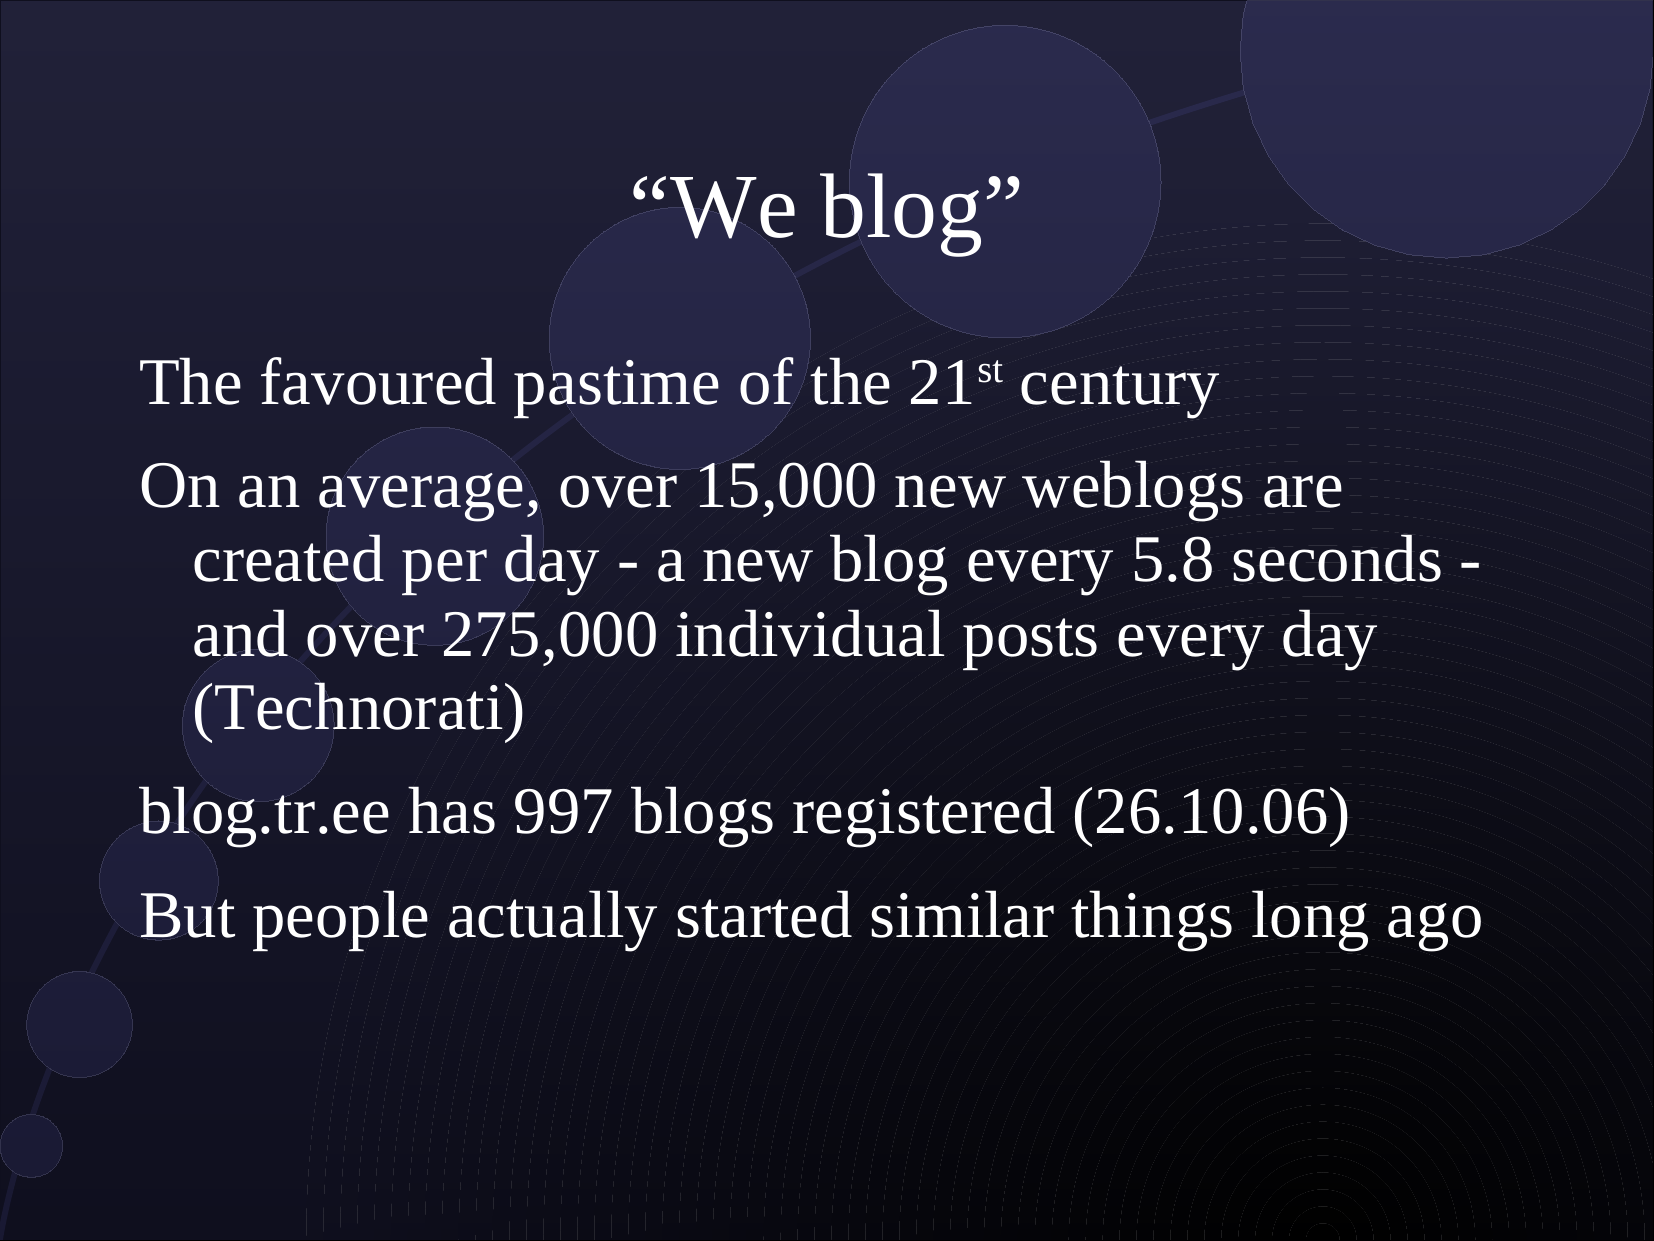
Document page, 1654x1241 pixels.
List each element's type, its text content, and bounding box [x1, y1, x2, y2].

title “We blog” [121, 102, 1534, 311]
list The favoured pastime of the 21st century On an average, over 15,000 new weblogs are created per day - a new blog every 5.8 seconds - and over 275,000 individual posts every day (Technorati) blog.tr.ee has 997 blogs registered (26.10.06) But people actually started similar things long ago [121, 344, 1534, 1127]
